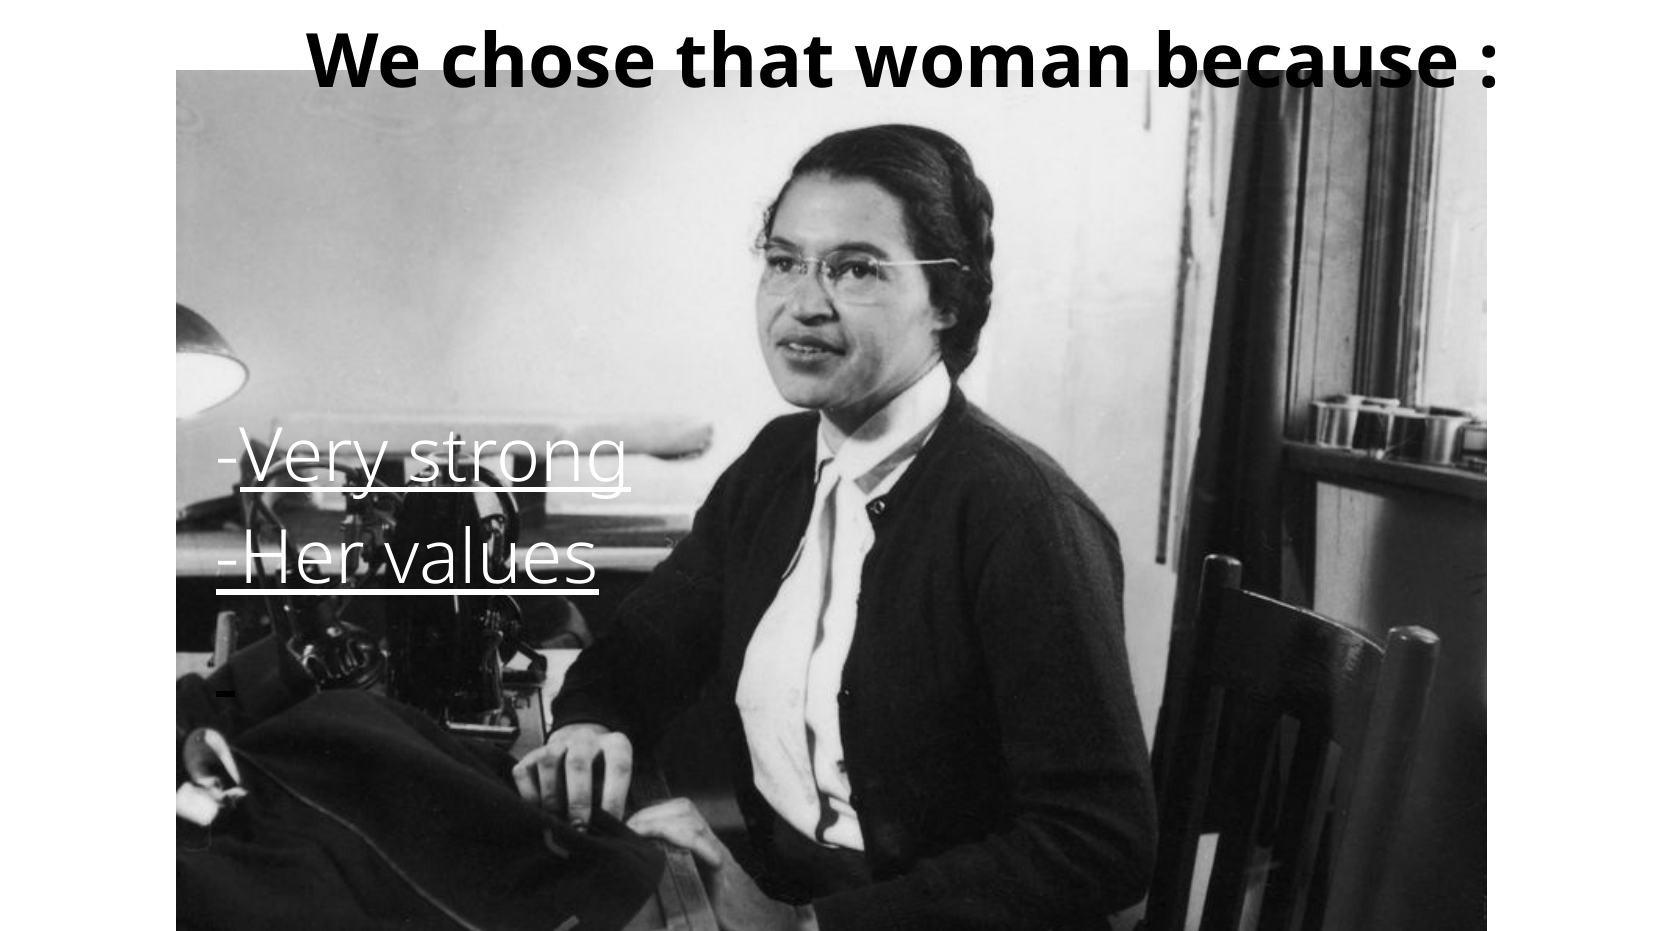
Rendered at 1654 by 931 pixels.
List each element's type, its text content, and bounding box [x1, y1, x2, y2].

picture [176, 70, 1487, 931]
text_box -Very strong -Her values [200, 188, 721, 678]
picture [1394, 71, 1400, 80]
text_box We chose that woman because : [291, 0, 1394, 90]
